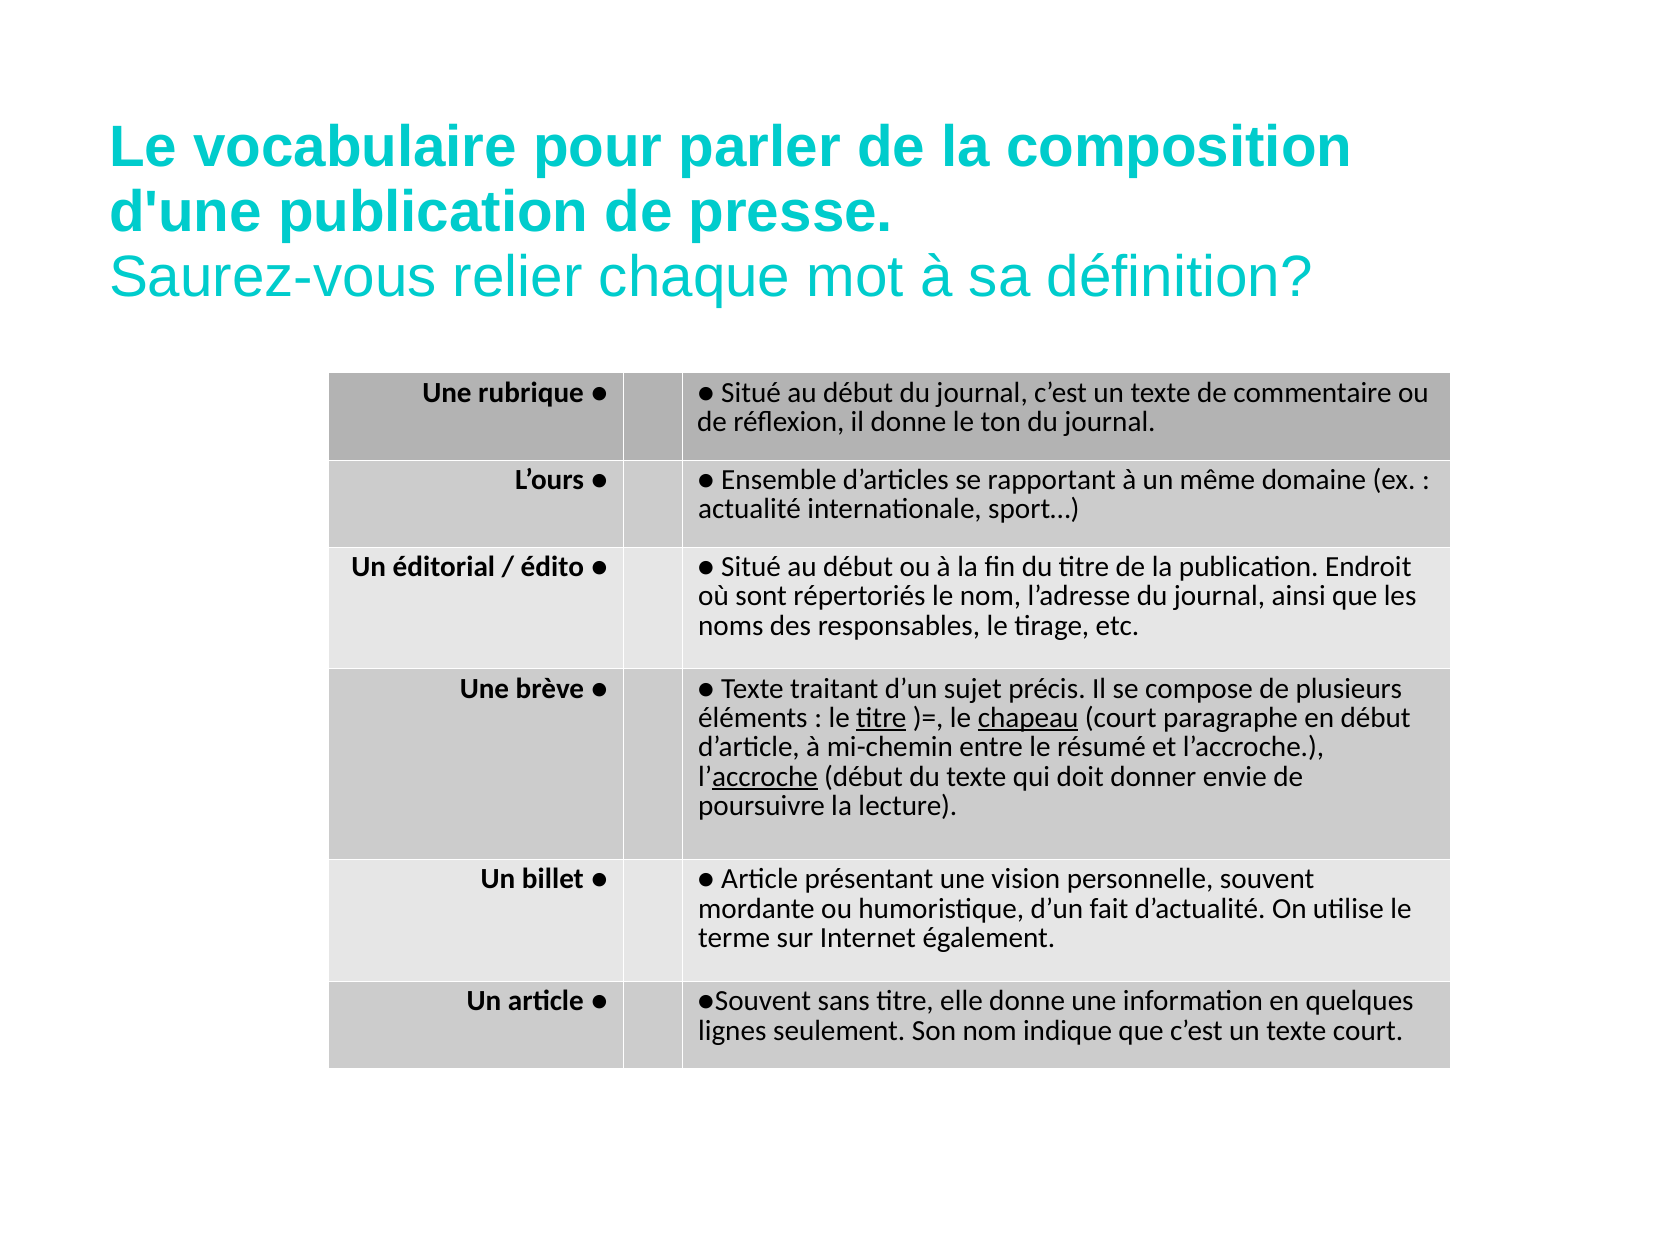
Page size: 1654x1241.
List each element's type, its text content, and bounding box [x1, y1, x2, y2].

table_cell Un billet ● [329, 860, 623, 981]
table_cell [624, 860, 682, 981]
table_cell ● Article présentant une vision personnelle, souvent mordante ou humoristique, d’un fait d’actualité. On utilise le terme sur Internet également. [683, 860, 1450, 981]
table_cell [624, 982, 682, 1068]
table_cell [624, 461, 682, 547]
table_cell ●Souvent sans titre, elle donne une information en quelques lignes seulement. Son nom indique que c’est un texte court. [683, 982, 1450, 1068]
table_cell ● Ensemble d’articles se rapportant à un même domaine (ex. : actualité internationale, sport…) [683, 461, 1450, 547]
table_header ● Situé au début du journal, c’est un texte de commentaire ou de réflexion, il donne le ton du journal. [683, 373, 1450, 460]
table_header Une rubrique ● [329, 373, 623, 460]
table_cell ● Situé au début ou à la fin du titre de la publication. Endroit où sont répertoriés le nom, l’adresse du journal, ainsi que les noms des responsables, le tirage, etc. [683, 548, 1450, 668]
table_cell L’ours ● [329, 461, 623, 547]
table_header [624, 373, 682, 460]
table_cell ● Texte traitant d’un sujet précis. Il se compose de plusieurs éléments : le titre )=, le chapeau (court paragraphe en début d’article, à mi-chemin entre le résumé et l’accroche.), l’accroche (début du texte qui doit donner envie de poursuivre la lecture). [683, 669, 1450, 859]
table_cell Un éditorial / édito ● [329, 548, 623, 668]
table_cell Une brève ● [329, 669, 623, 859]
table_cell [624, 548, 682, 668]
text_box Le vocabulaire pour parler de la composition d'une publication de presse. Saurez-vous relier chaque mot à sa définition? [94, 106, 1453, 317]
table_cell Un article ● [329, 982, 623, 1068]
table_cell [624, 669, 682, 859]
